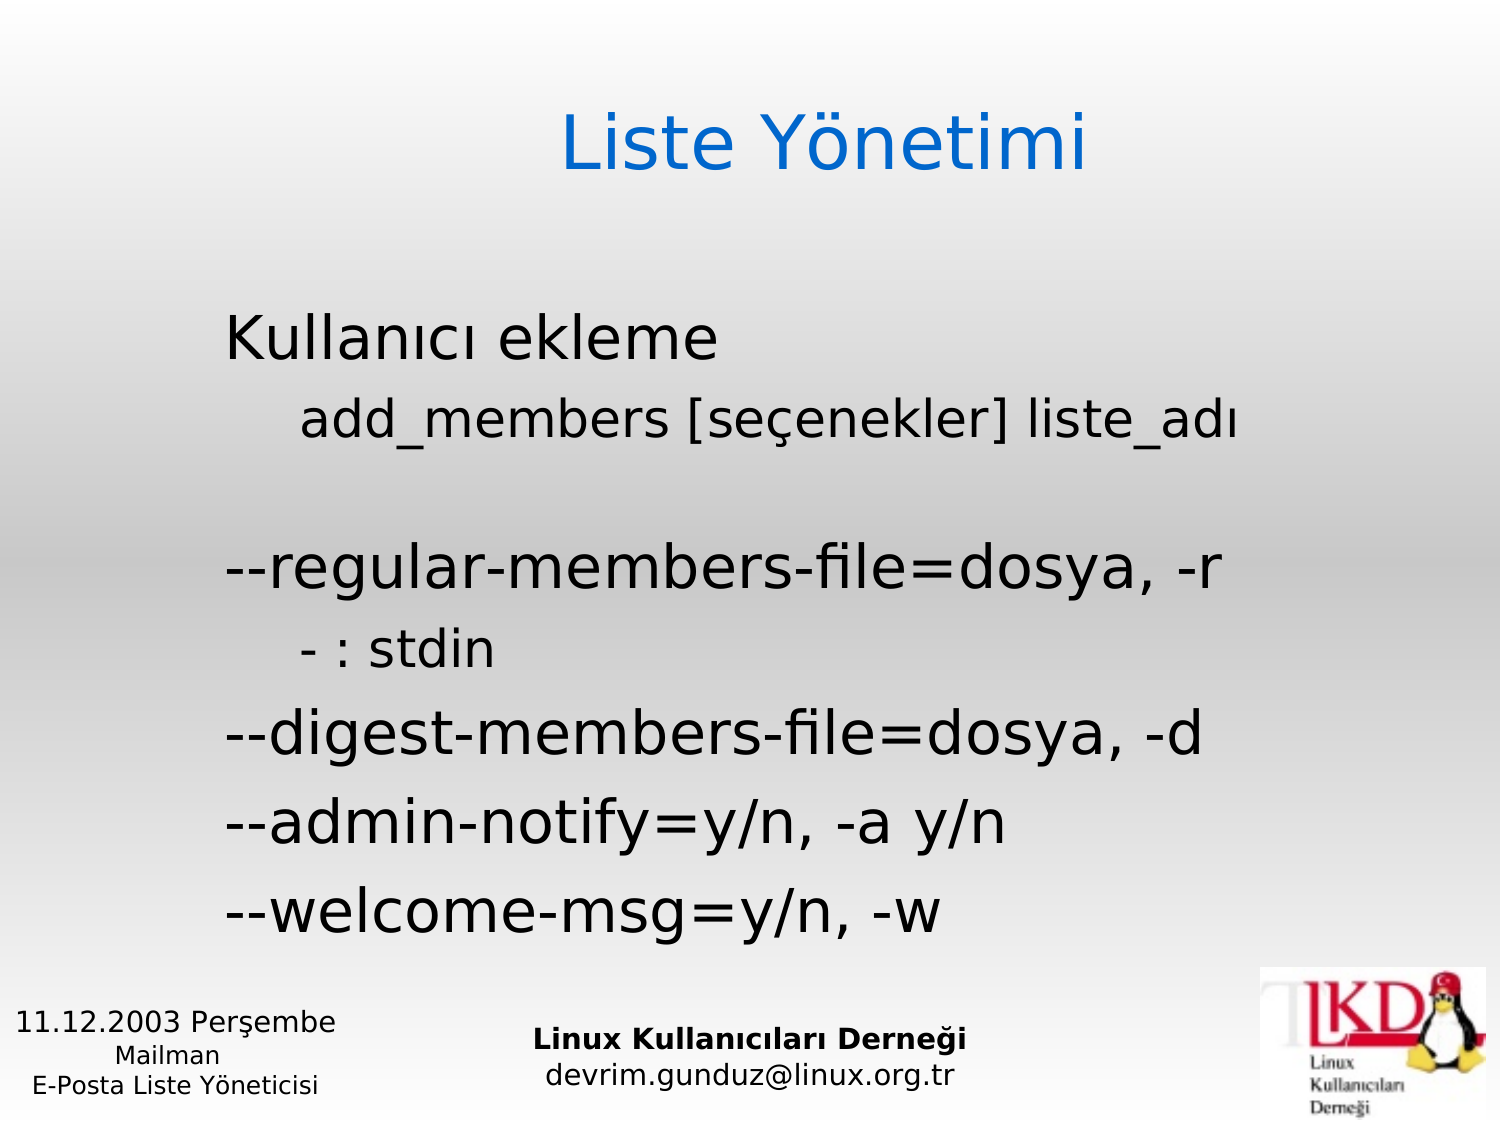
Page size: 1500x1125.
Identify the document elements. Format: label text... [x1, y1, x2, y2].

list Kullanıcı ekleme add_members [seçenekler] liste_adı --regular-members-file=dosya, -r - : stdin --digest-members-file=dosya, -d --admin-notify=y/n, -a y/n --welcome-msg=y/n, -w [224, 299, 1425, 978]
picture [1260, 967, 1486, 1120]
title Liste Yönetimi [224, 43, 1425, 238]
